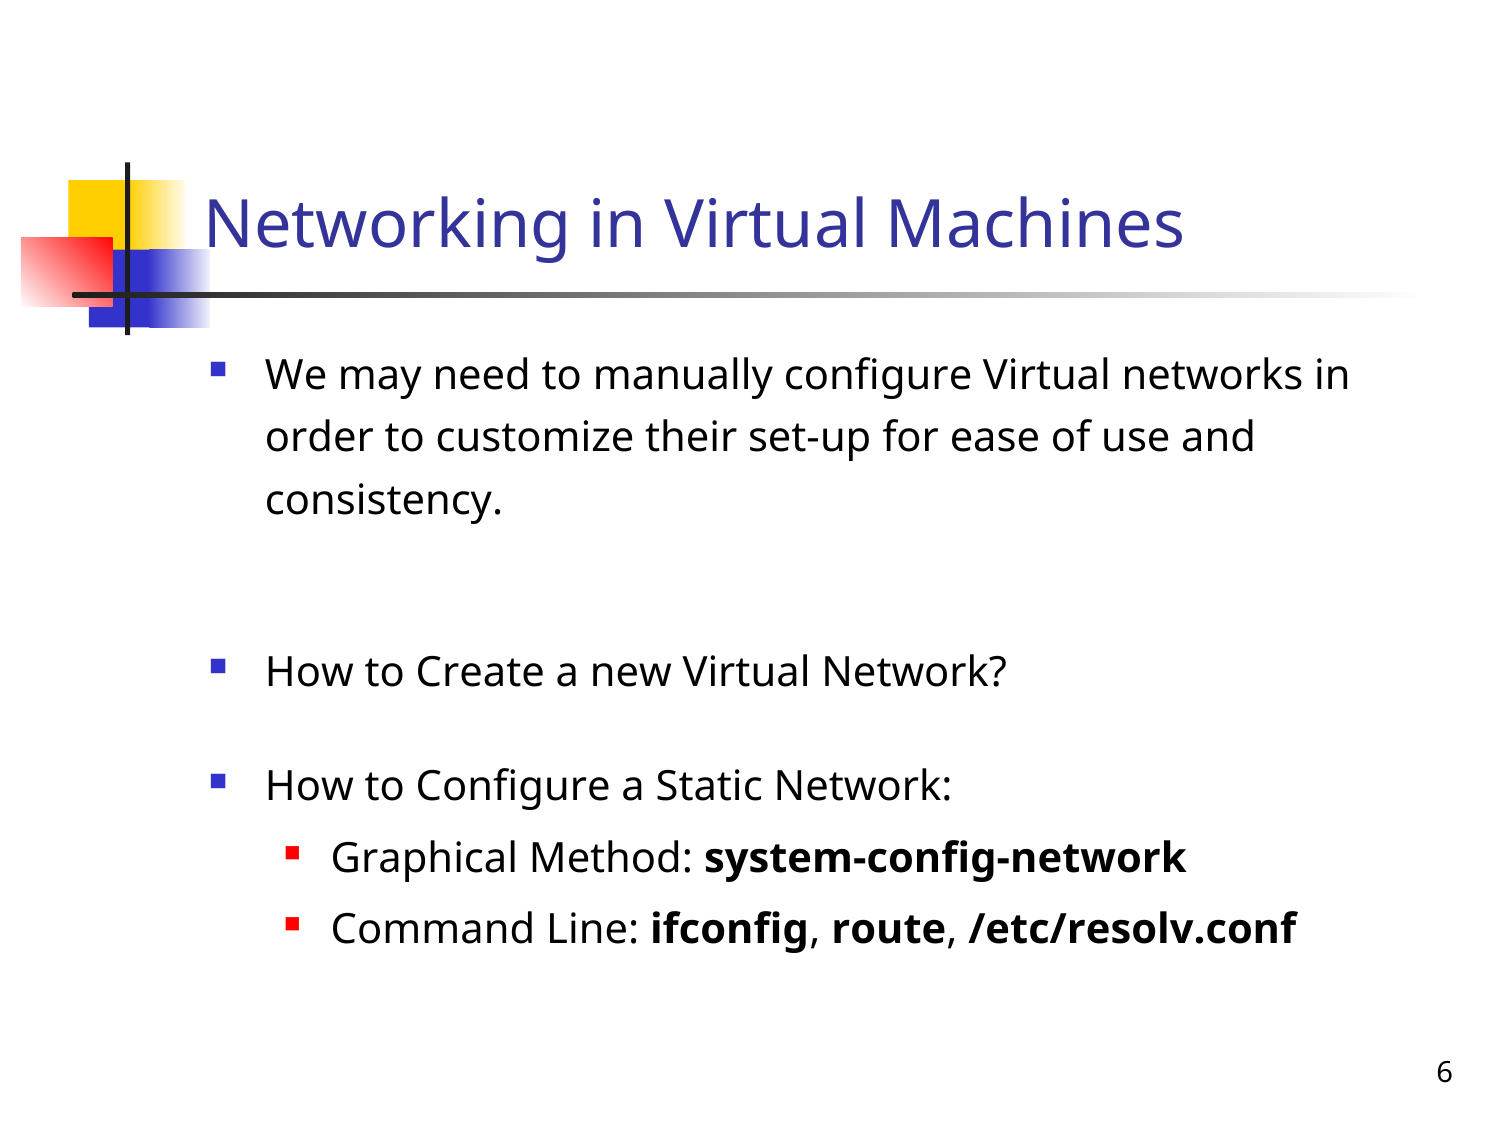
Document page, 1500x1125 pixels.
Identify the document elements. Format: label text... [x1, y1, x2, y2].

list We may need to manually configure Virtual networks in order to customize their set-up for ease of use and consistency. How to Create a new Virtual Network? How to Configure a Static Network: Graphical Method: system-config-network Command Line: ifconfig, route, /etc/resolv.conf [193, 331, 1469, 1007]
title Networking in Virtual Machines [188, 35, 1468, 276]
